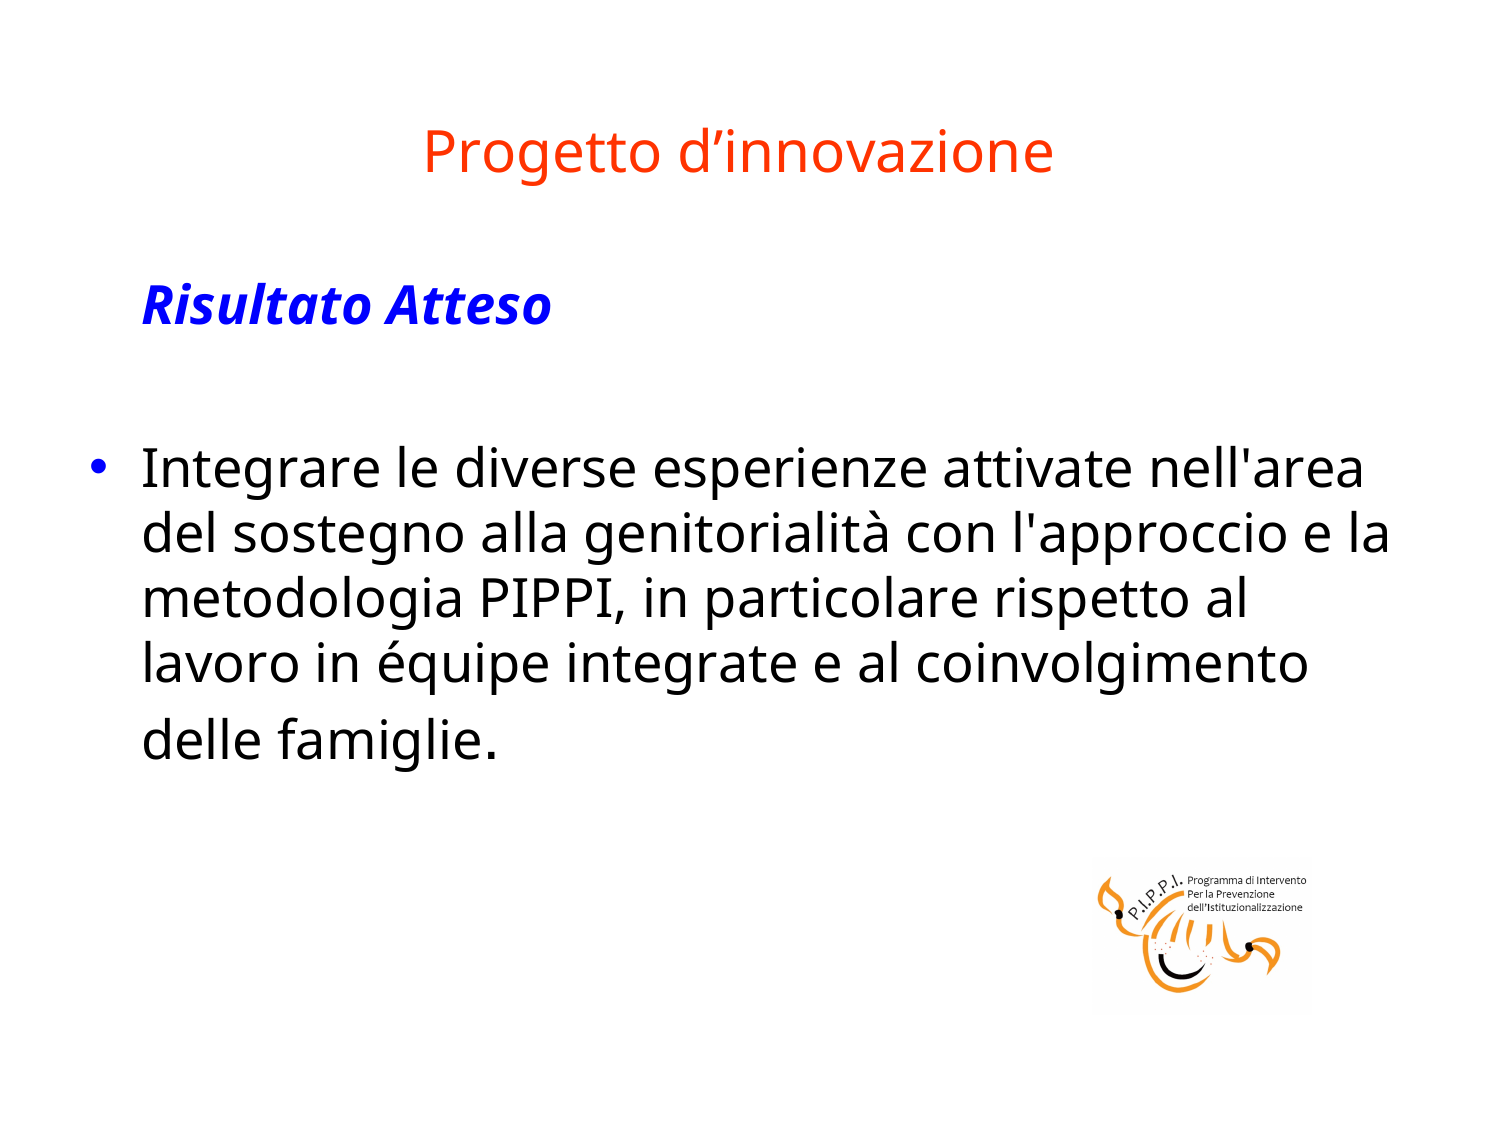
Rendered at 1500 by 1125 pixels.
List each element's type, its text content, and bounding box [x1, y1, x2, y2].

picture [1092, 857, 1312, 1015]
list Risultato Atteso Integrare le diverse esperienze attivate nell'area del sostegno alla genitorialità con l'approccio e la metodologia PIPPI, in particolare rispetto al lavoro in équipe integrate e al coinvolgimento delle famiglie. [75, 262, 1426, 1005]
title Progetto d’innovazione [75, 31, 1426, 247]
